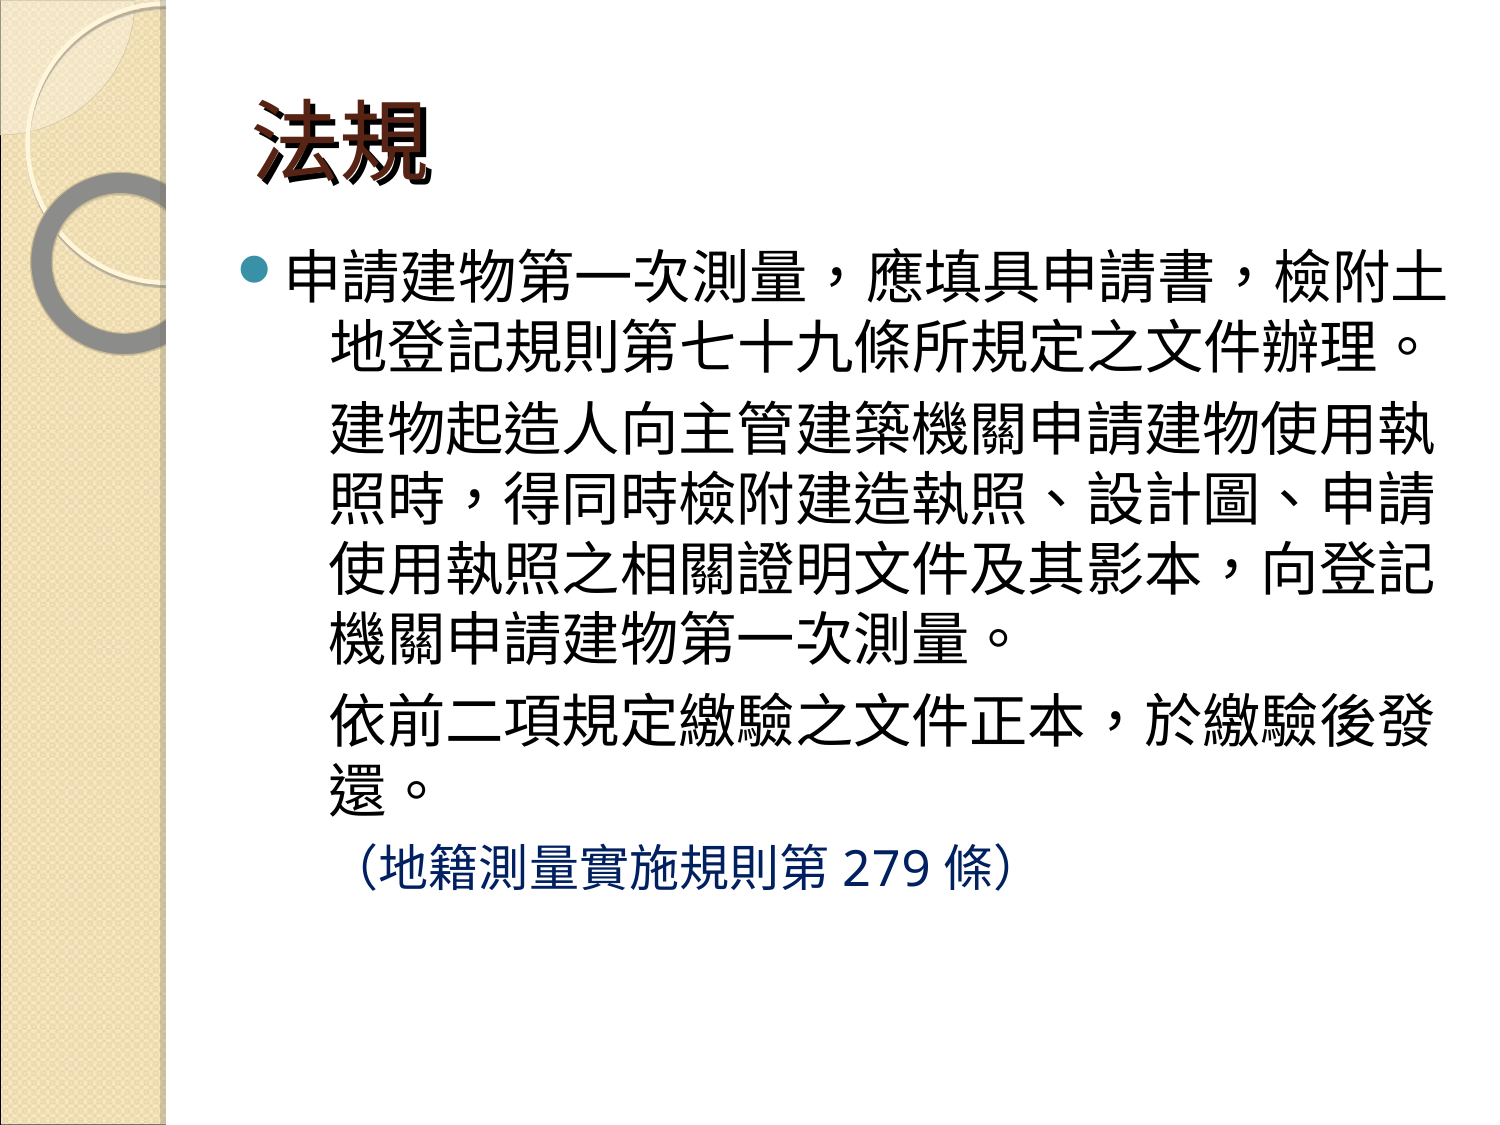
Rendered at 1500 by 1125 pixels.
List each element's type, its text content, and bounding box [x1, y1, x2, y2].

list 申請建物第一次測量，應填具申請書，檢附土地登記規則第七十九條所規定之文件辦理。 建物起造人向主管建築機關申請建物使用執照時，得同時檢附建造執照、設計圖、申請使用執照之相關證明文件及其影本，向登記機關申請建物第一次測量。 依前二項規定繳驗之文件正本，於繳驗後發還。 （地籍測量實施規則第279條） [194, 232, 1466, 1026]
title 法規 [235, 45, 1466, 232]
